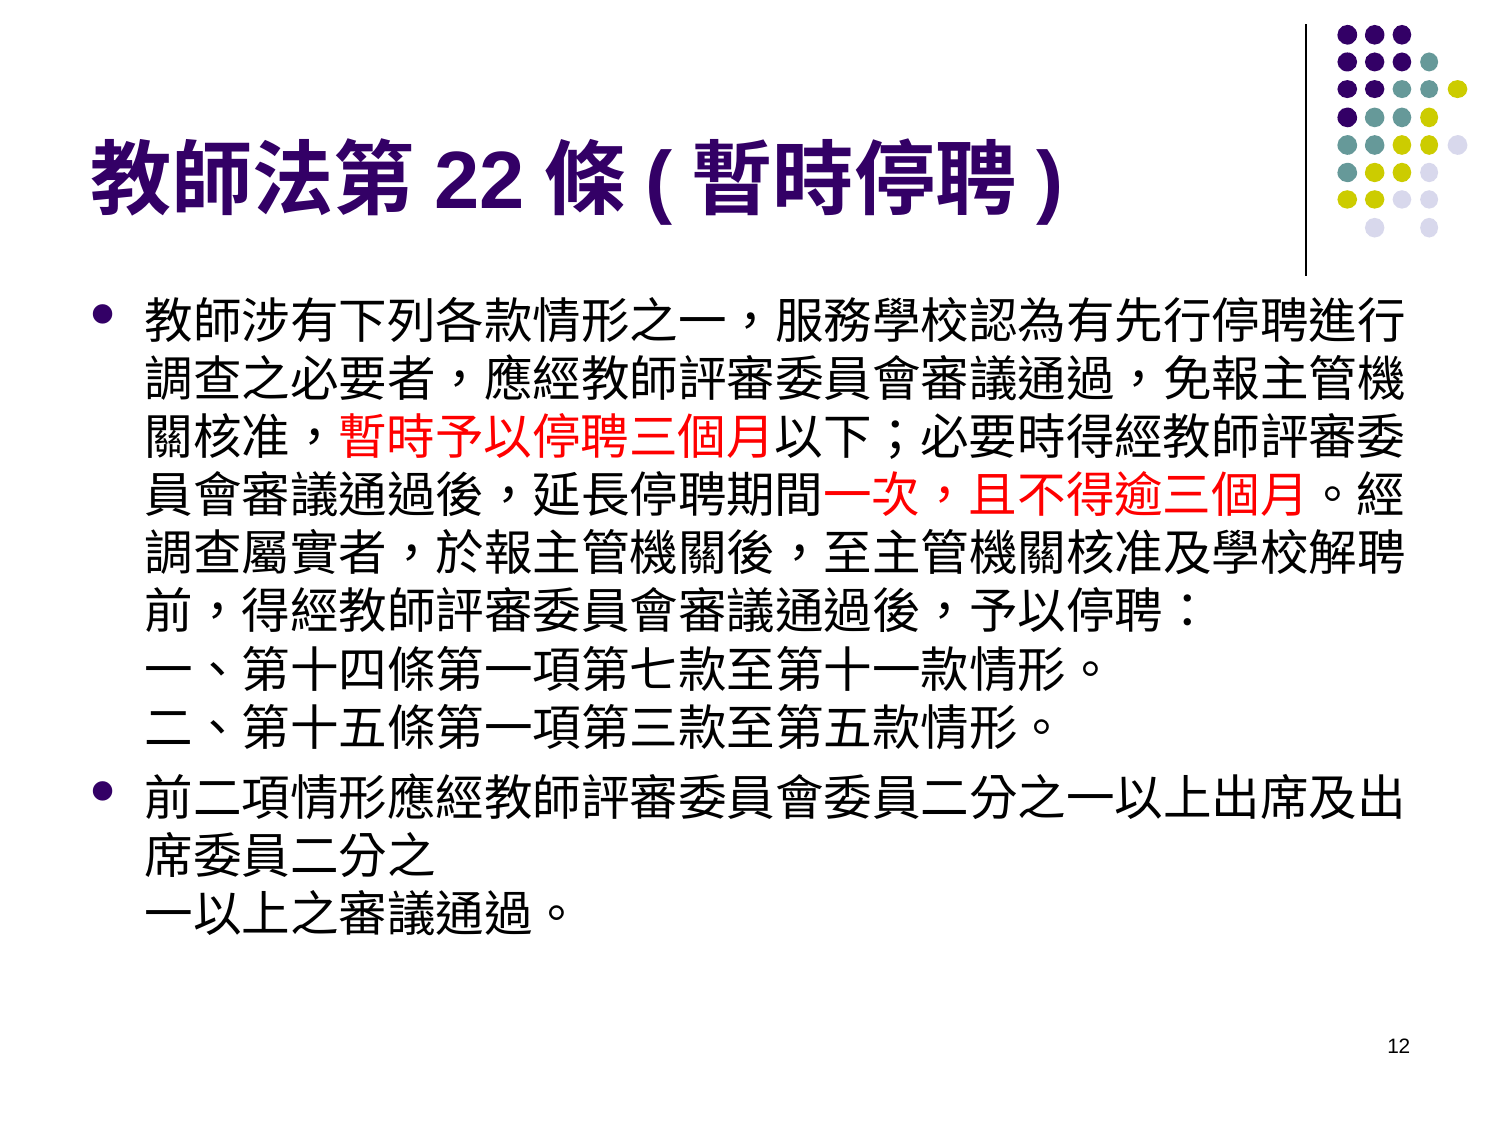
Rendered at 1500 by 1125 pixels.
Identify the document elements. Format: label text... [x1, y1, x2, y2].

text_box <number> [1074, 1025, 1426, 1101]
list 教師涉有下列各款情形之一，服務學校認為有先行停聘進行調查之必要者，應經教師評審委員會審議通過，免報主管機關核准，暫時予以停聘三個月以下；必要時得經教師評審委員會審議通過後，延長停聘期間一次，且不得逾三個月。經調查屬實者，於報主管機關後，至主管機關核准及學校解聘前，得經教師評審委員會審議通過後，予以停聘： 一、第十四條第一項第七款至第十一款情形。 二、第十五條第一項第三款至第五款情形。 前二項情形應經教師評審委員會委員二分之一以上出席及出席委員二分之 一以上之審議通過。 [75, 282, 1426, 1006]
title 教師法第22條(暫時停聘) [74, 20, 1313, 233]
